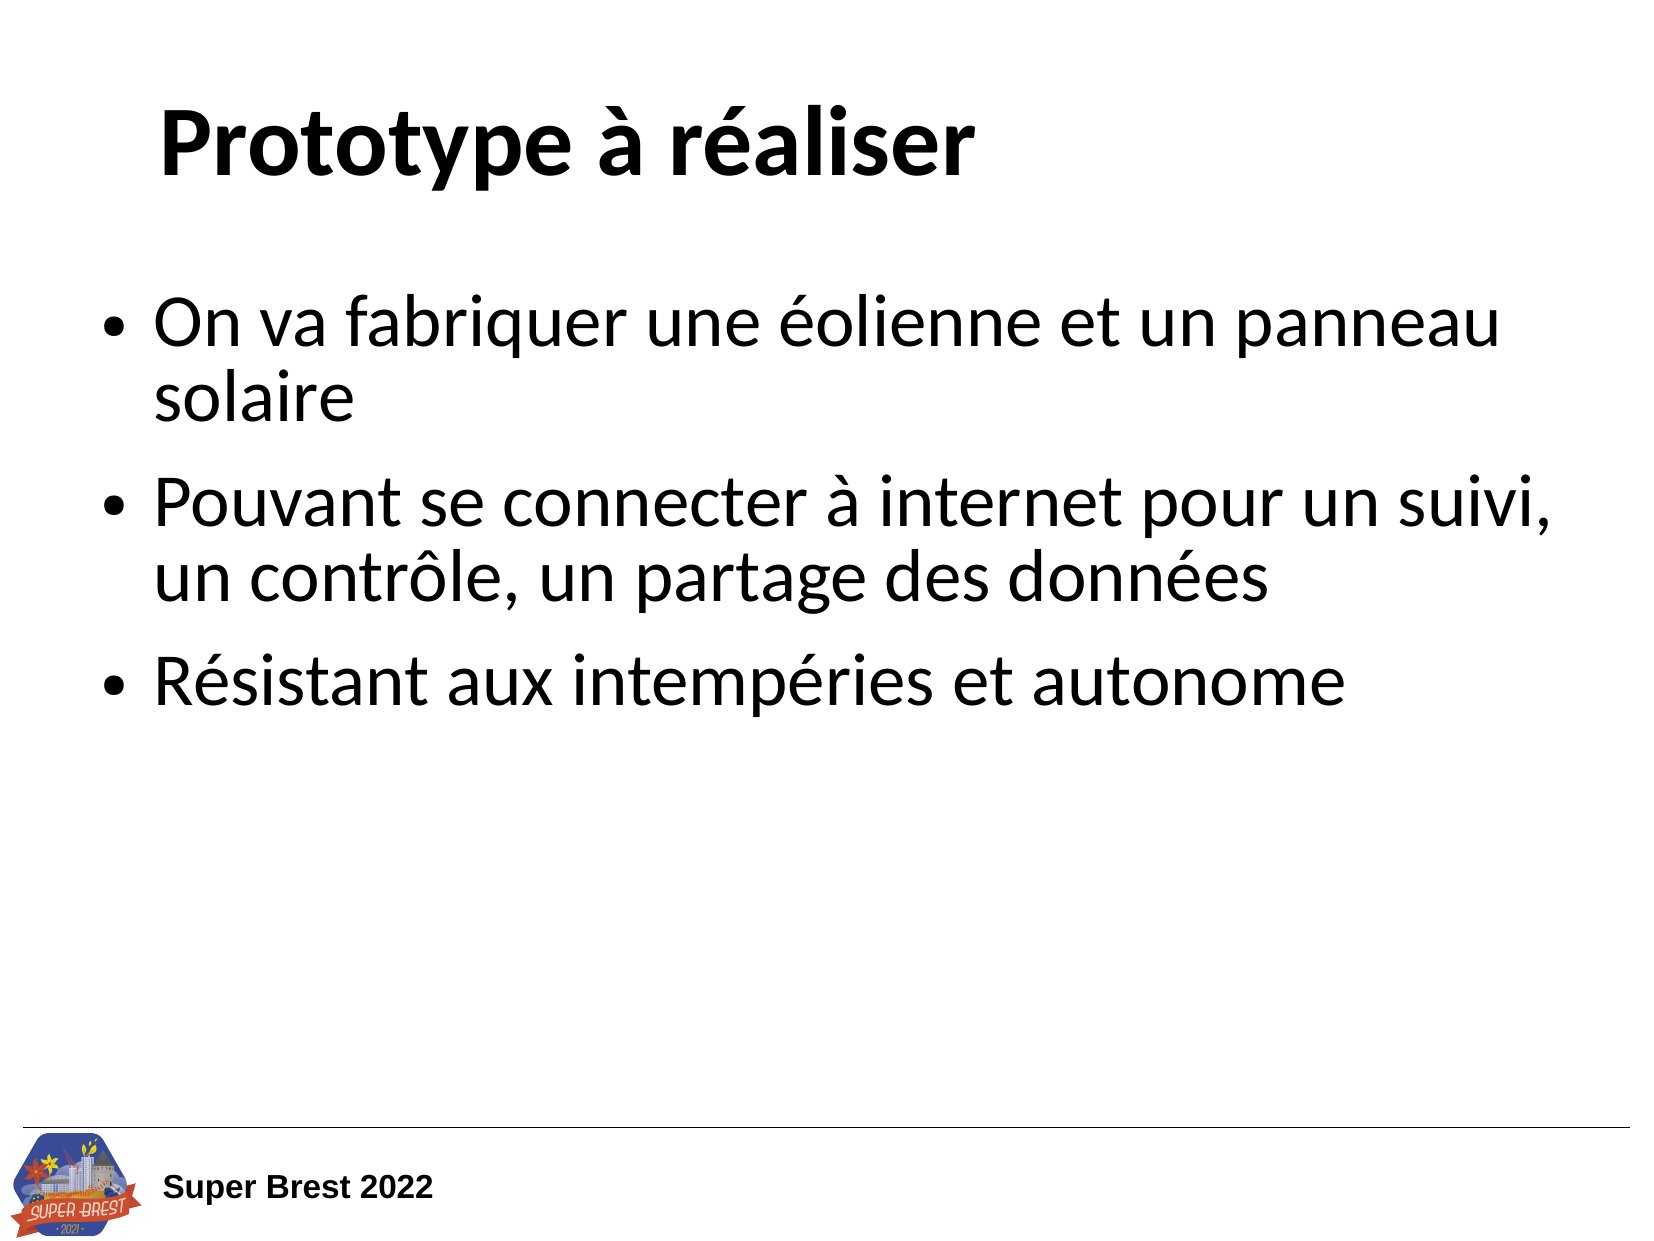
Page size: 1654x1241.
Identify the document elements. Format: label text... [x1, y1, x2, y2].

text_box Super Brest 2022 [147, 1160, 1070, 1214]
title Prototype à réaliser [11, 47, 1347, 255]
picture [10, 1133, 142, 1238]
list On va fabriquer une éolienne et un panneau solaire Pouvant se connecter à internet pour un suivi, un contrôle, un partage des données Résistant aux intempéries et autonome [82, 290, 1571, 1109]
